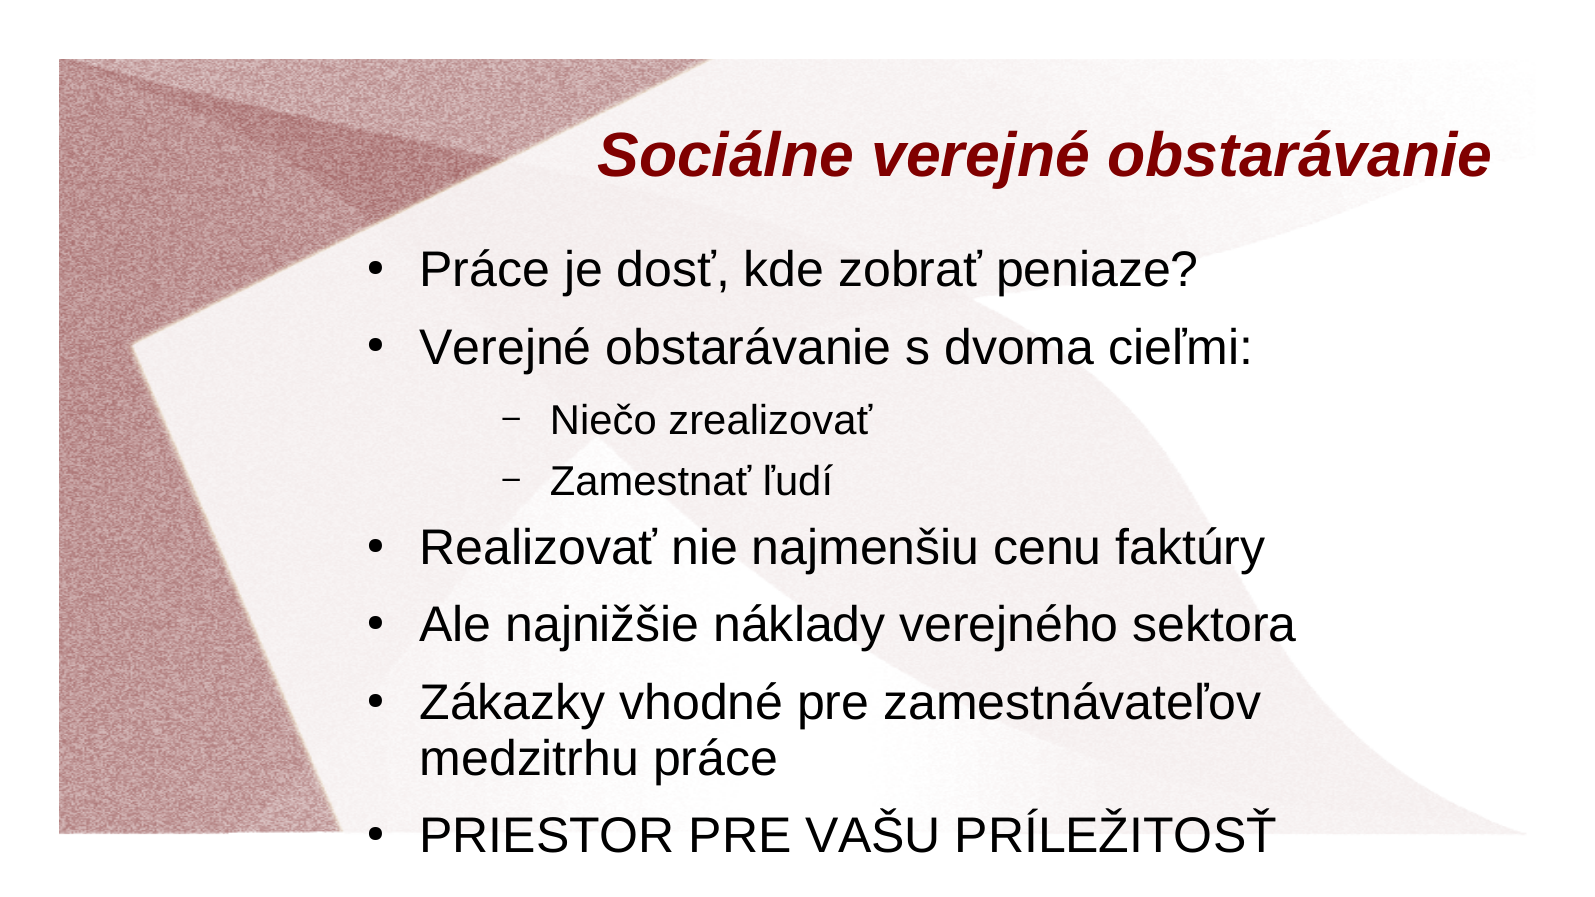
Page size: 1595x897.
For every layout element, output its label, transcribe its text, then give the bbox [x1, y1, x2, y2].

list Práce je dosť, kde zobrať peniaze? Verejné obstarávanie s dvoma cieľmi: Niečo zrealizovať Zamestnať ľudí Realizovať nie najmenšiu cenu faktúry Ale najnižšie náklady verejného sektora Zákazky vhodné pre zamestnávateľov medzitrhu práce PRIESTOR PRE VAŠU PRÍLEŽITOSŤ [349, 241, 1488, 864]
title Sociálne verejné obstarávanie [591, 90, 1494, 220]
picture [59, 59, 1536, 838]
